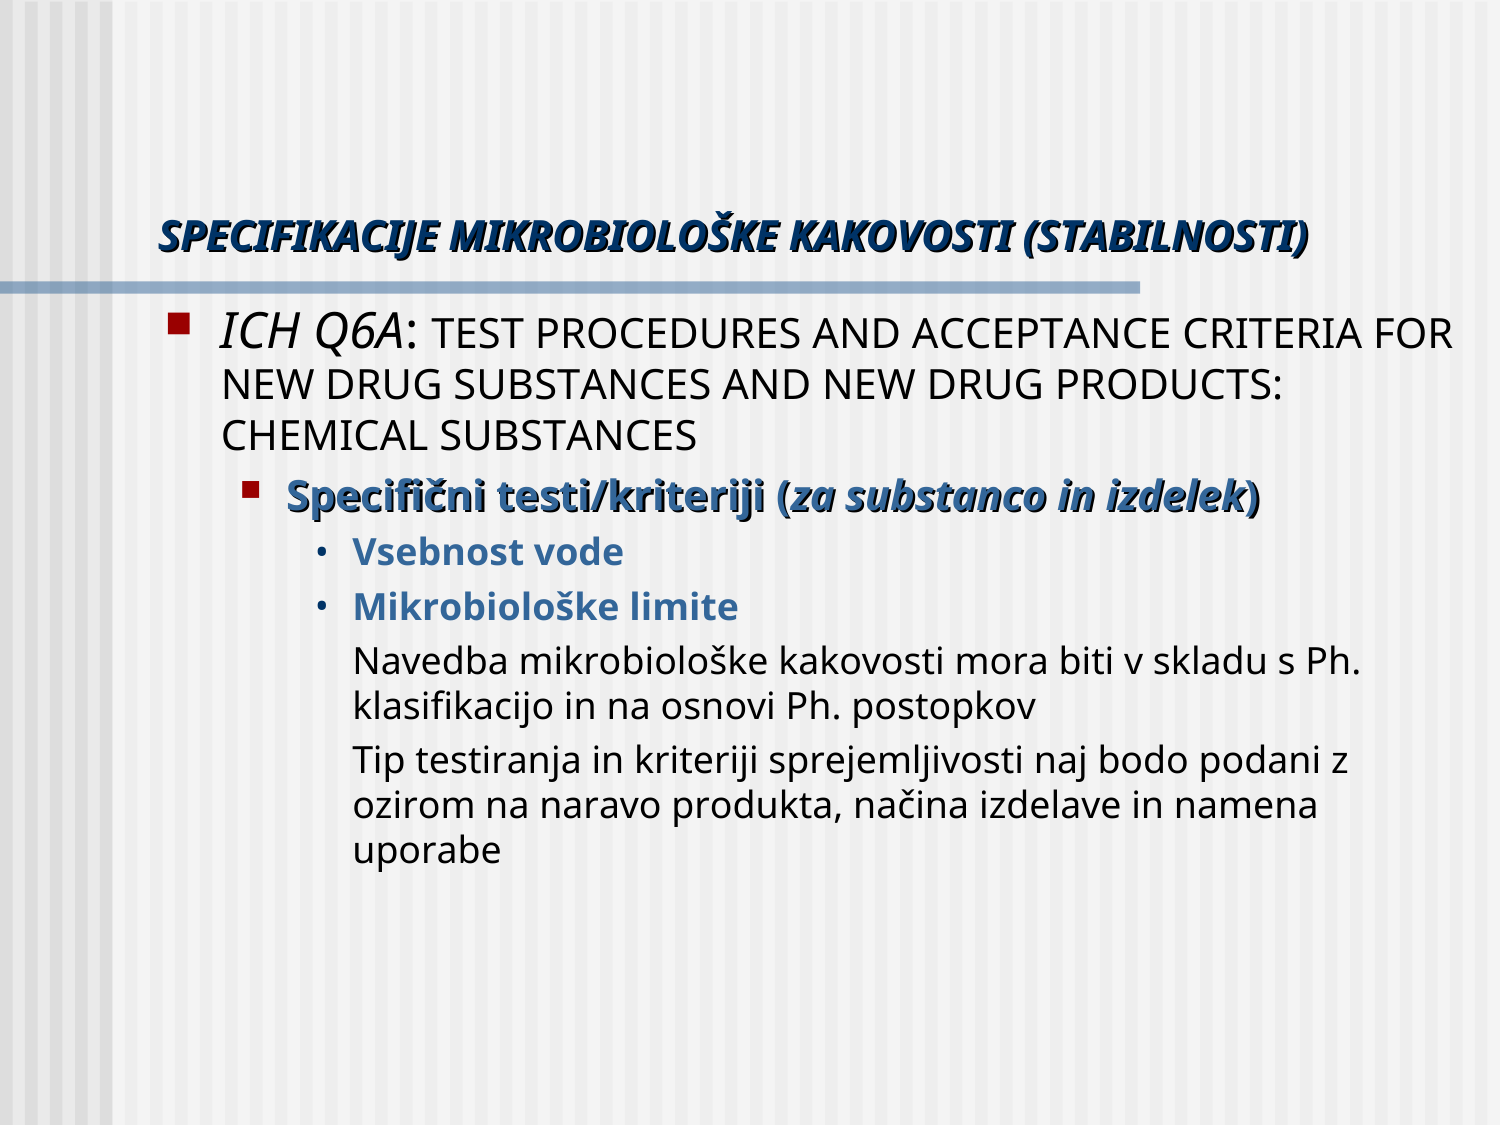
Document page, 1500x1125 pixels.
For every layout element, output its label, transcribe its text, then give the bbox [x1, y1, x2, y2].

title SPECIFIKACIJE MIKROBIOLOŠKE KAKOVOSTI (STABILNOSTI) [142, 151, 1482, 267]
list ICH Q6A: TEST PROCEDURES AND ACCEPTANCE CRITERIA FOR NEW DRUG SUBSTANCES AND NEW DRUG PRODUCTS: CHEMICAL SUBSTANCES Specifični testi/kriteriji (za substanco in izdelek) Vsebnost vode Mikrobiološke limite Navedba mikrobiološke kakovosti mora biti v skladu s Ph. klasifikacijo in na osnovi Ph. postopkov Tip testiranja in kriteriji sprejemljivosti naj bodo podani z ozirom na naravo produkta, načina izdelave in namena uporabe [149, 290, 1481, 1000]
